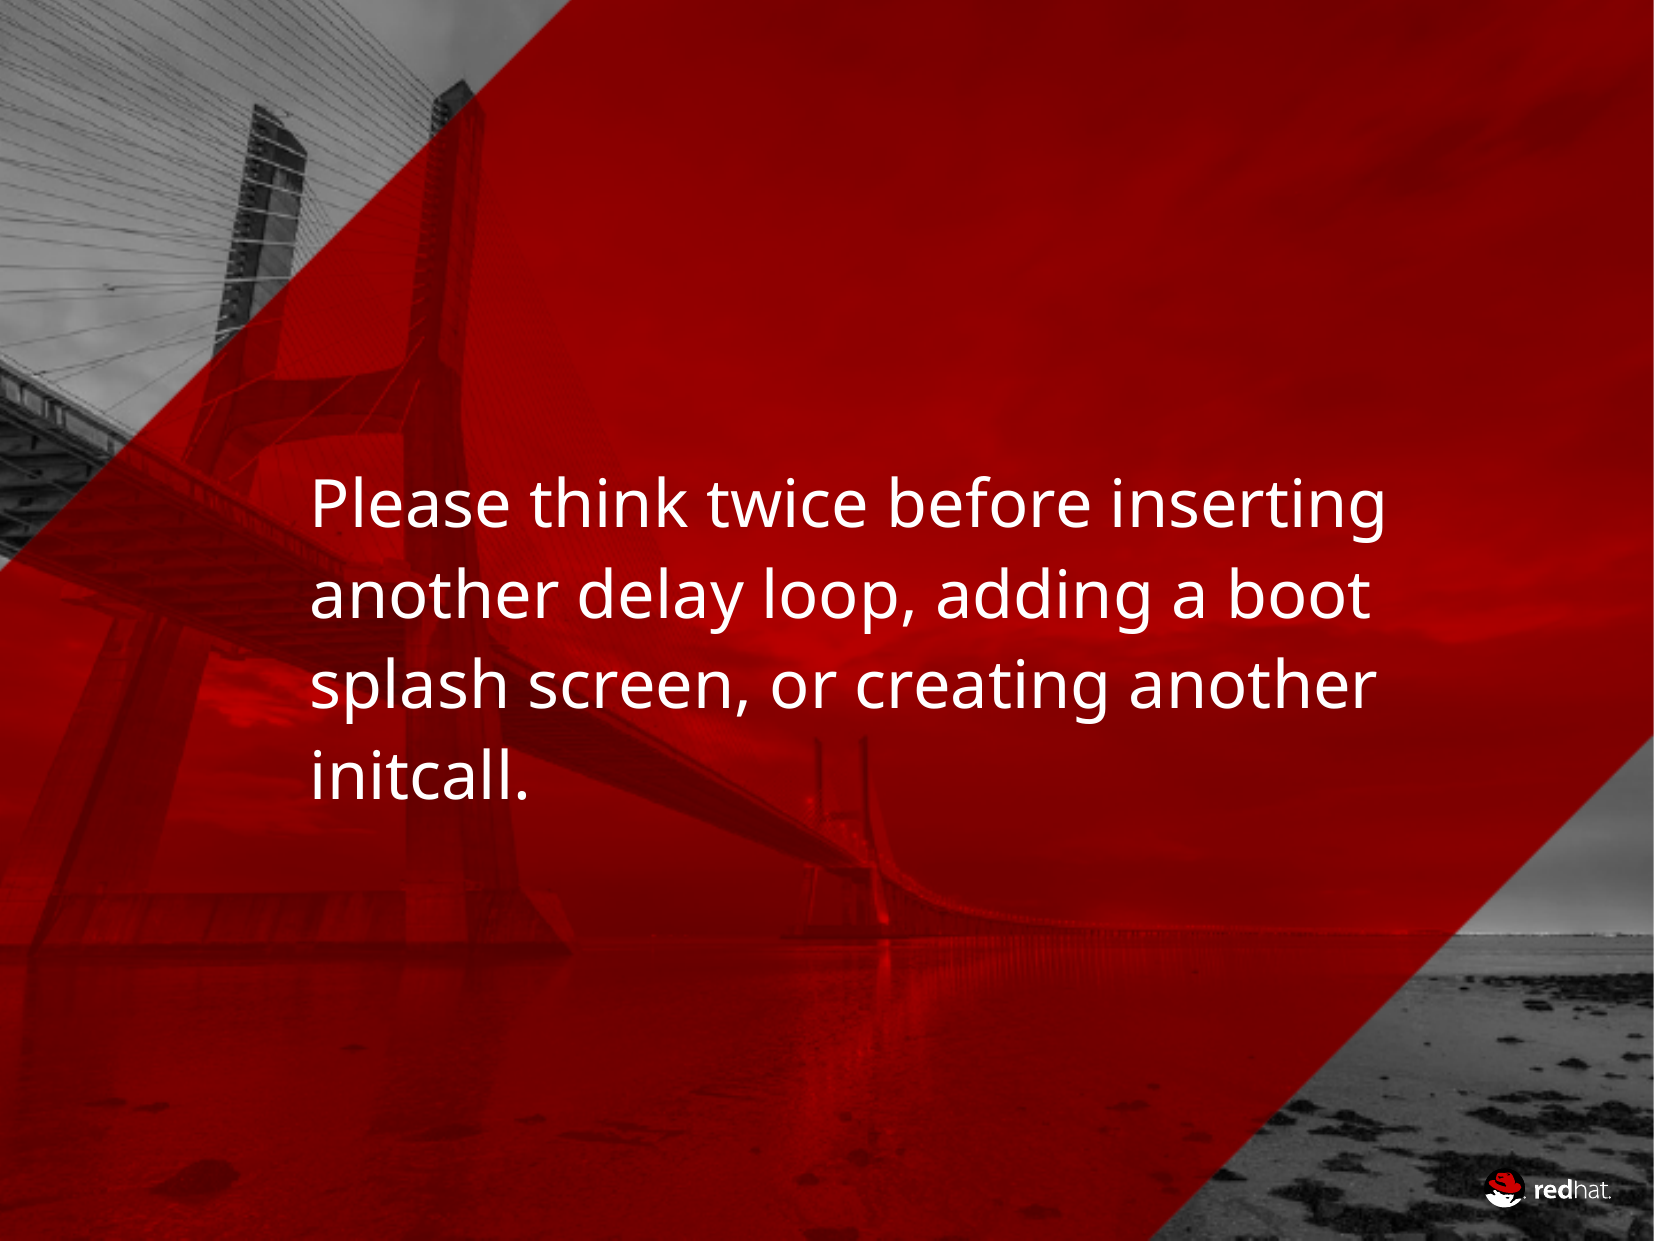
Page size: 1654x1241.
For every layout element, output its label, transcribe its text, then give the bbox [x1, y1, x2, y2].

text_box Please think twice before inserting another delay loop, adding a boot splash screen, or creating another initcall. [259, 448, 1441, 803]
picture [0, 0, 1654, 1241]
